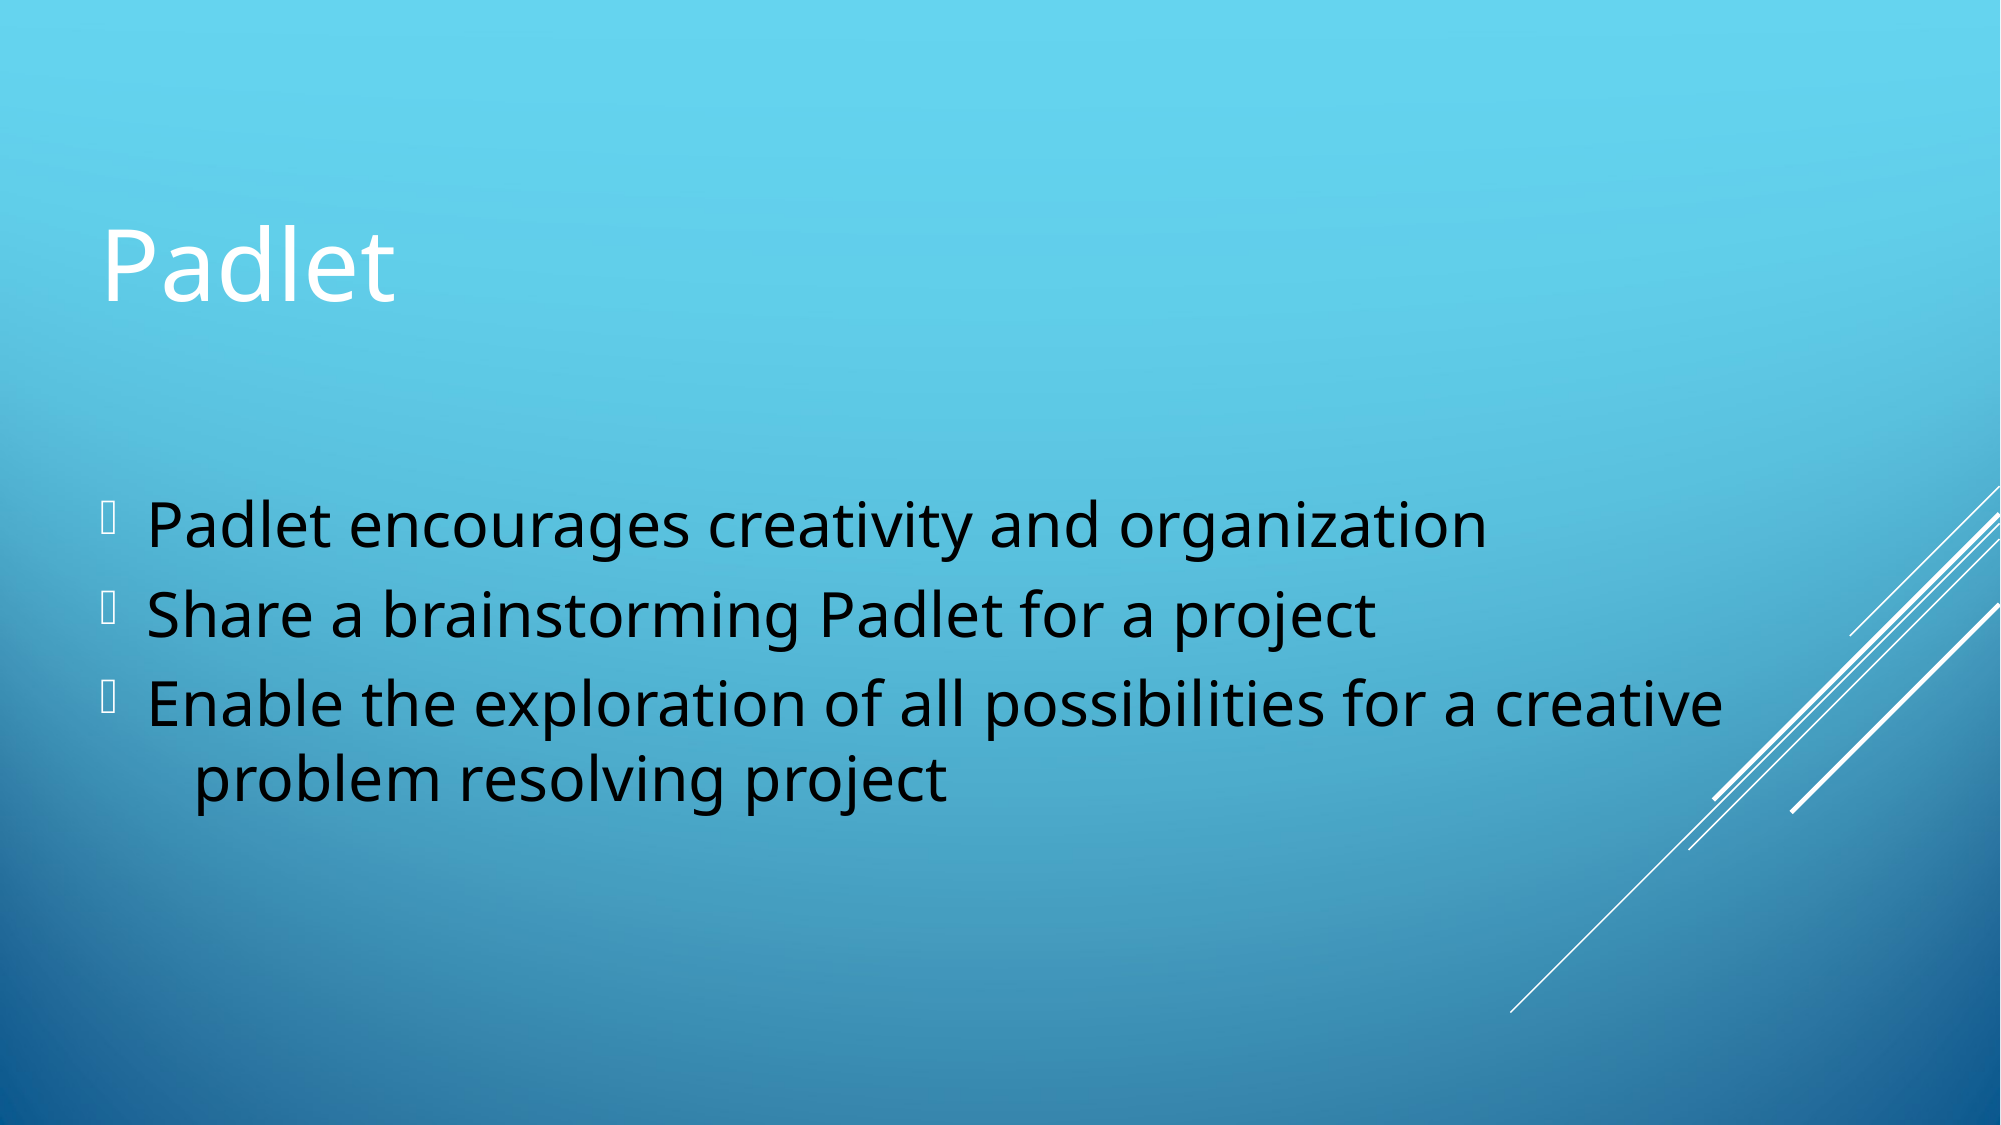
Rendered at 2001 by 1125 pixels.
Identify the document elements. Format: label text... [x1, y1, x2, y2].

list Padlet encourages creativity and organization Share a brainstorming Padlet for a project Enable the exploration of all possibilities for a creative problem resolving project [84, 344, 1910, 1045]
title Padlet [84, 138, 1910, 344]
